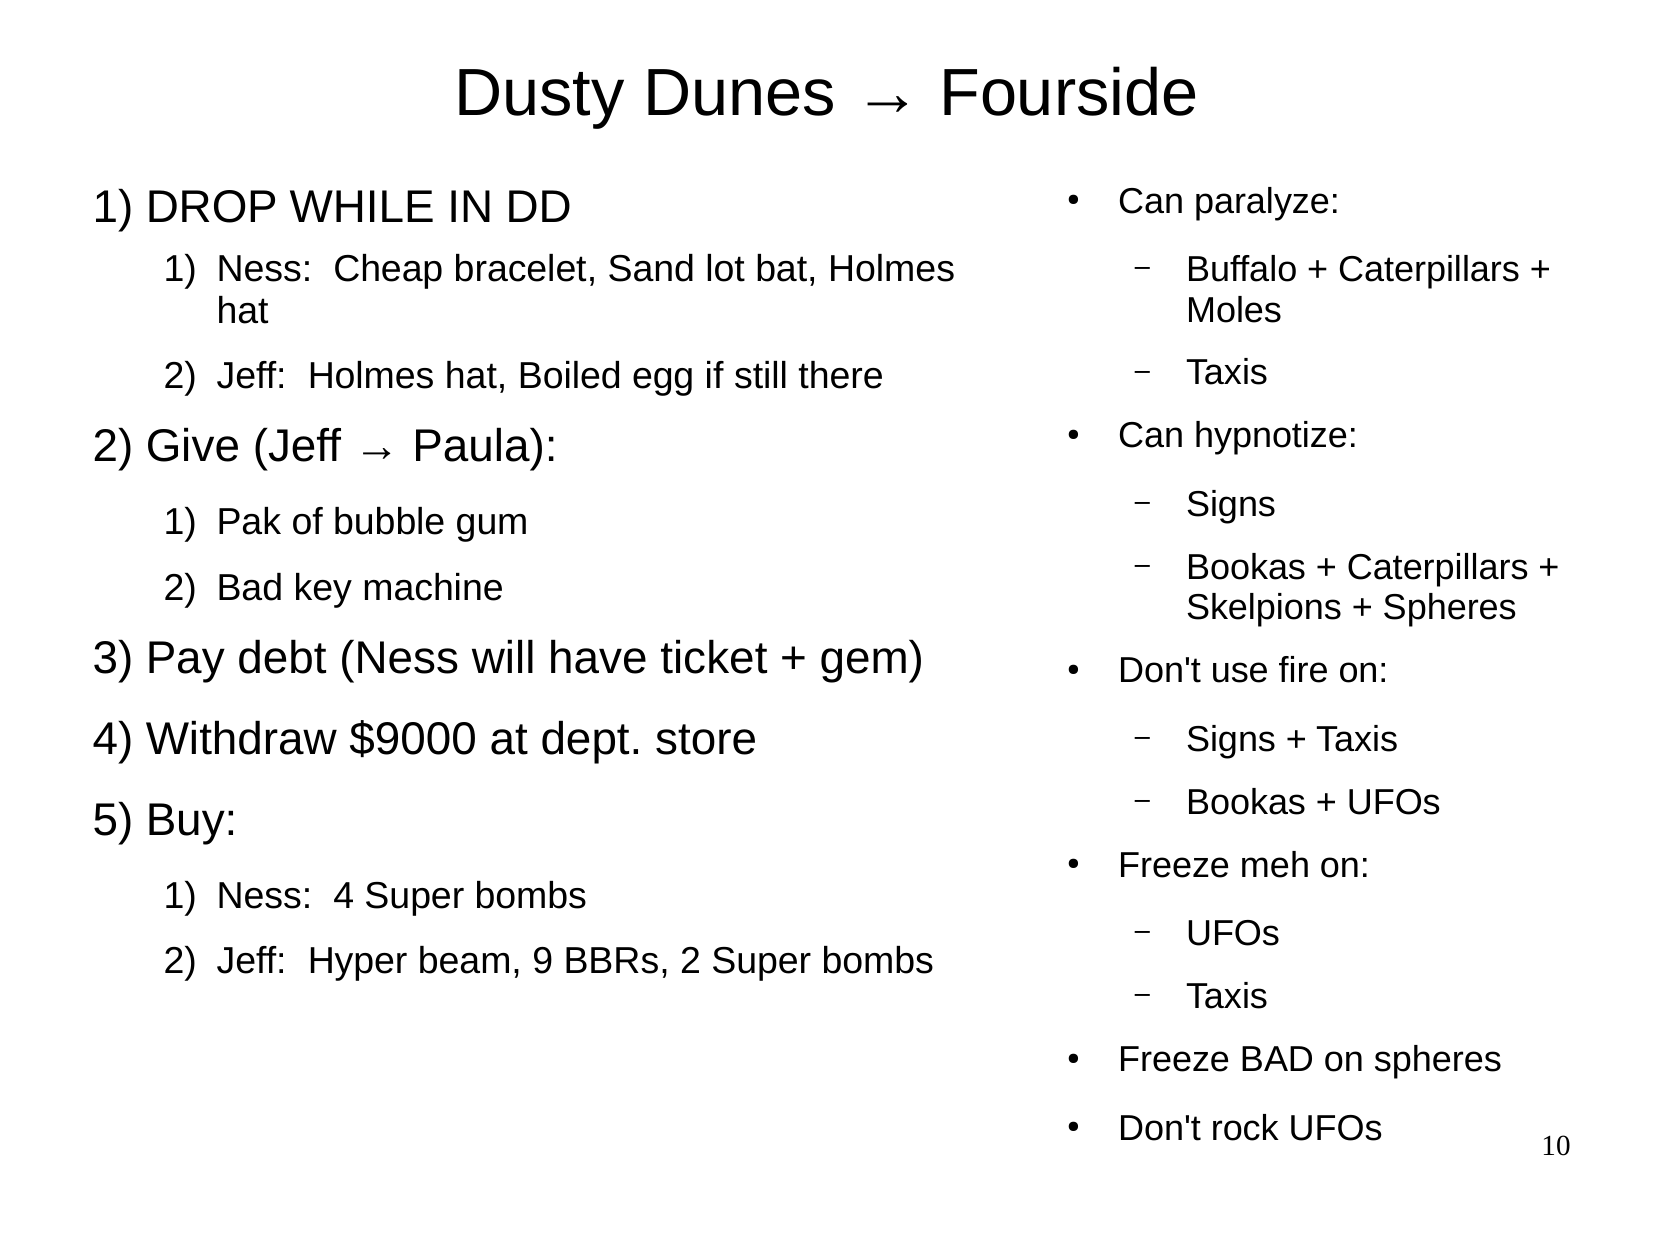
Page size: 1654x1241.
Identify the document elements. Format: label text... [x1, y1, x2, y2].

list Can paralyze: Buffalo + Caterpillars + Moles Taxis Can hypnotize: Signs Bookas + Caterpillars + Skelpions + Spheres Don't use fire on: Signs + Taxis Bookas + UFOs Freeze meh on: UFOs Taxis Freeze BAD on spheres Don't rock UFOs [1050, 180, 1572, 1156]
list DROP WHILE IN DD Ness: Cheap bracelet, Sand lot bat, Holmes hat Jeff: Holmes hat, Boiled egg if still there Give (Jeff → Paula): Pak of bubble gum Bad key machine Pay debt (Ness will have ticket + gem) Withdraw $9000 at dept. store Buy: Ness: 4 Super bombs Jeff: Hyper beam, 9 BBRs, 2 Super bombs [75, 180, 991, 1156]
title Dusty Dunes → Fourside [82, 49, 1571, 136]
